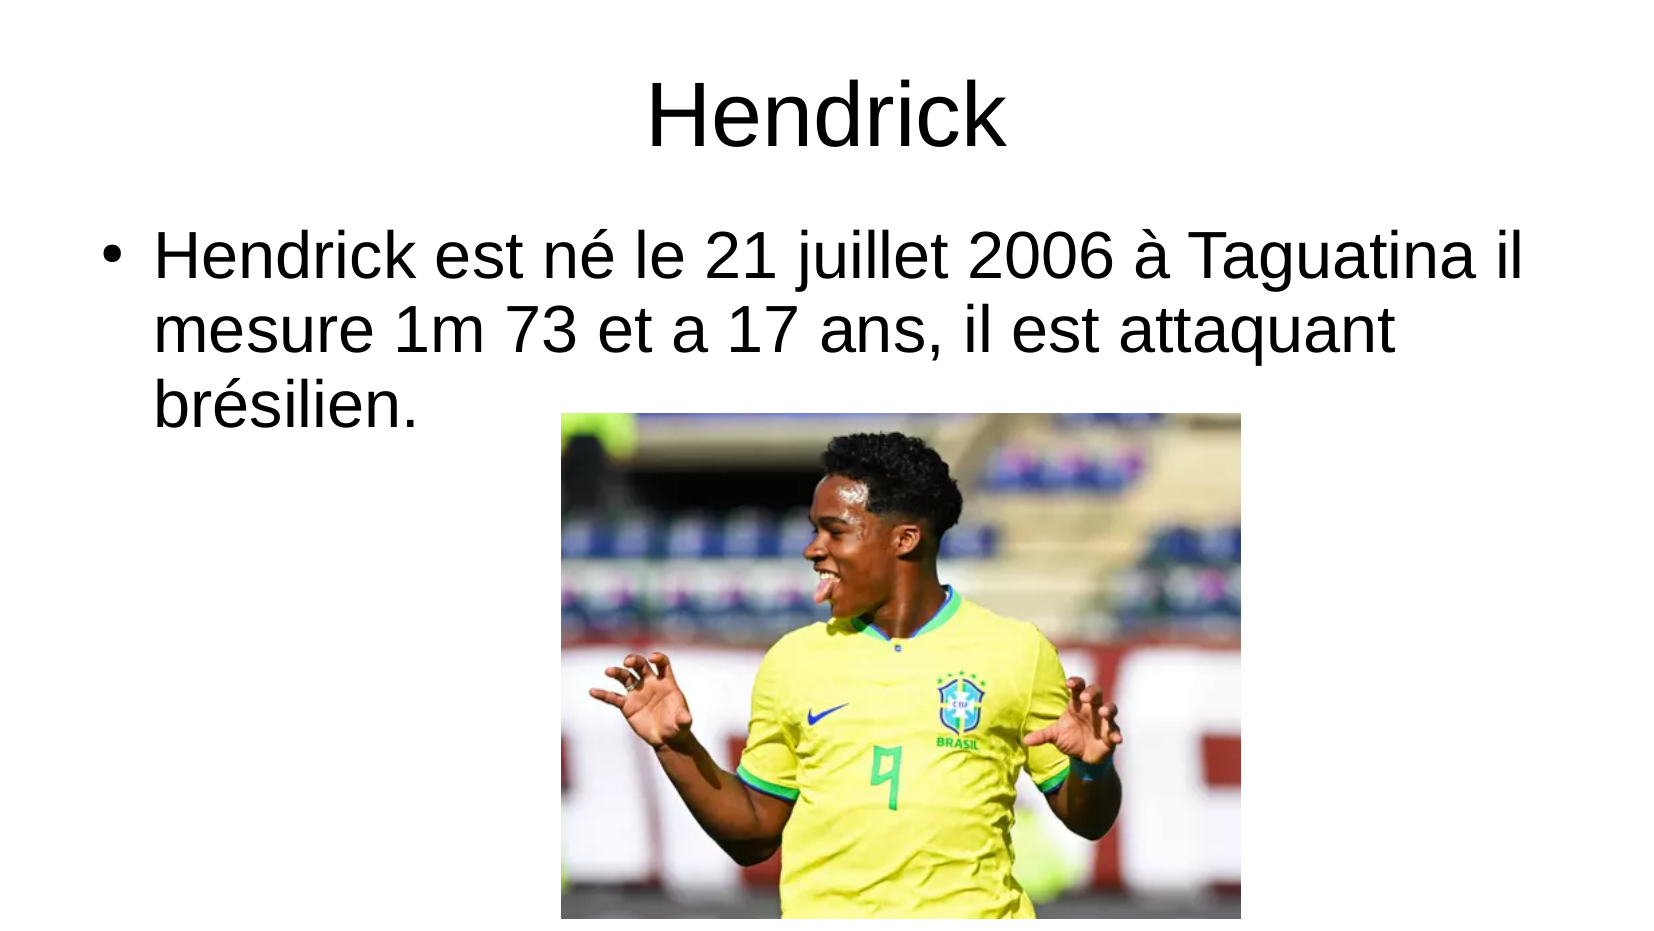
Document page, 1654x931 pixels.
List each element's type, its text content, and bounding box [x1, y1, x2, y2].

list Hendrick est né le 21 juillet 2006 à Taguatina il mesure 1m 73 et a 17 ans, il est attaquant brésilien. [82, 217, 1571, 758]
title Hendrick [82, 37, 1571, 193]
picture [561, 413, 1241, 919]
